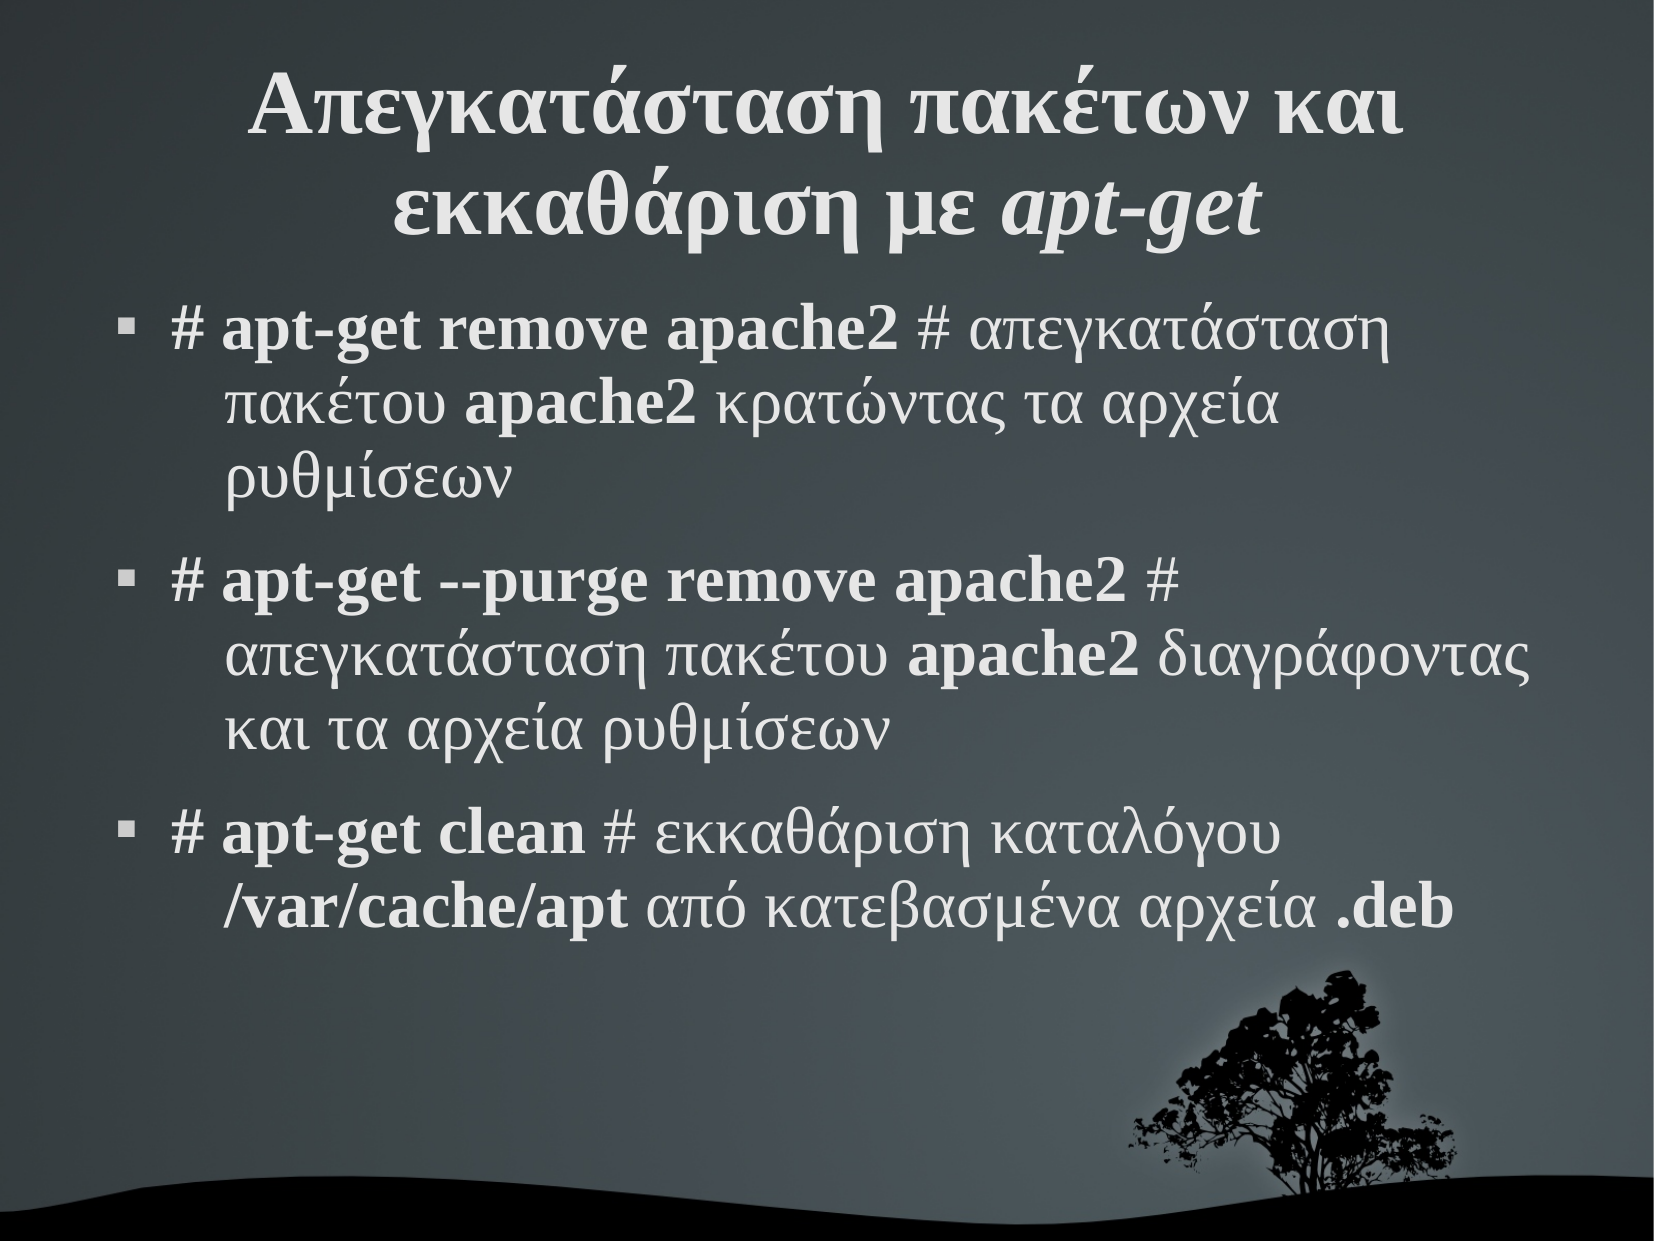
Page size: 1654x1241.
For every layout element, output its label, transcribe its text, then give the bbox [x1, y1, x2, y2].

picture [0, 0, 1654, 1241]
title Απεγκατάσταση πακέτων και εκκαθάριση με apt-get [82, 33, 1571, 273]
list # apt-get remove apache2 # απεγκατάσταση πακέτου apache2 κρατώντας τα αρχεία ρυθμίσεων # apt-get --purge remove apache2 # απεγκατάσταση πακέτου apache2 διαγράφοντας και τα αρχεία ρυθμίσεων # apt-get clean # εκκαθάριση καταλόγου /var/cache/apt από κατεβασμένα αρχεία .deb [82, 290, 1571, 1109]
